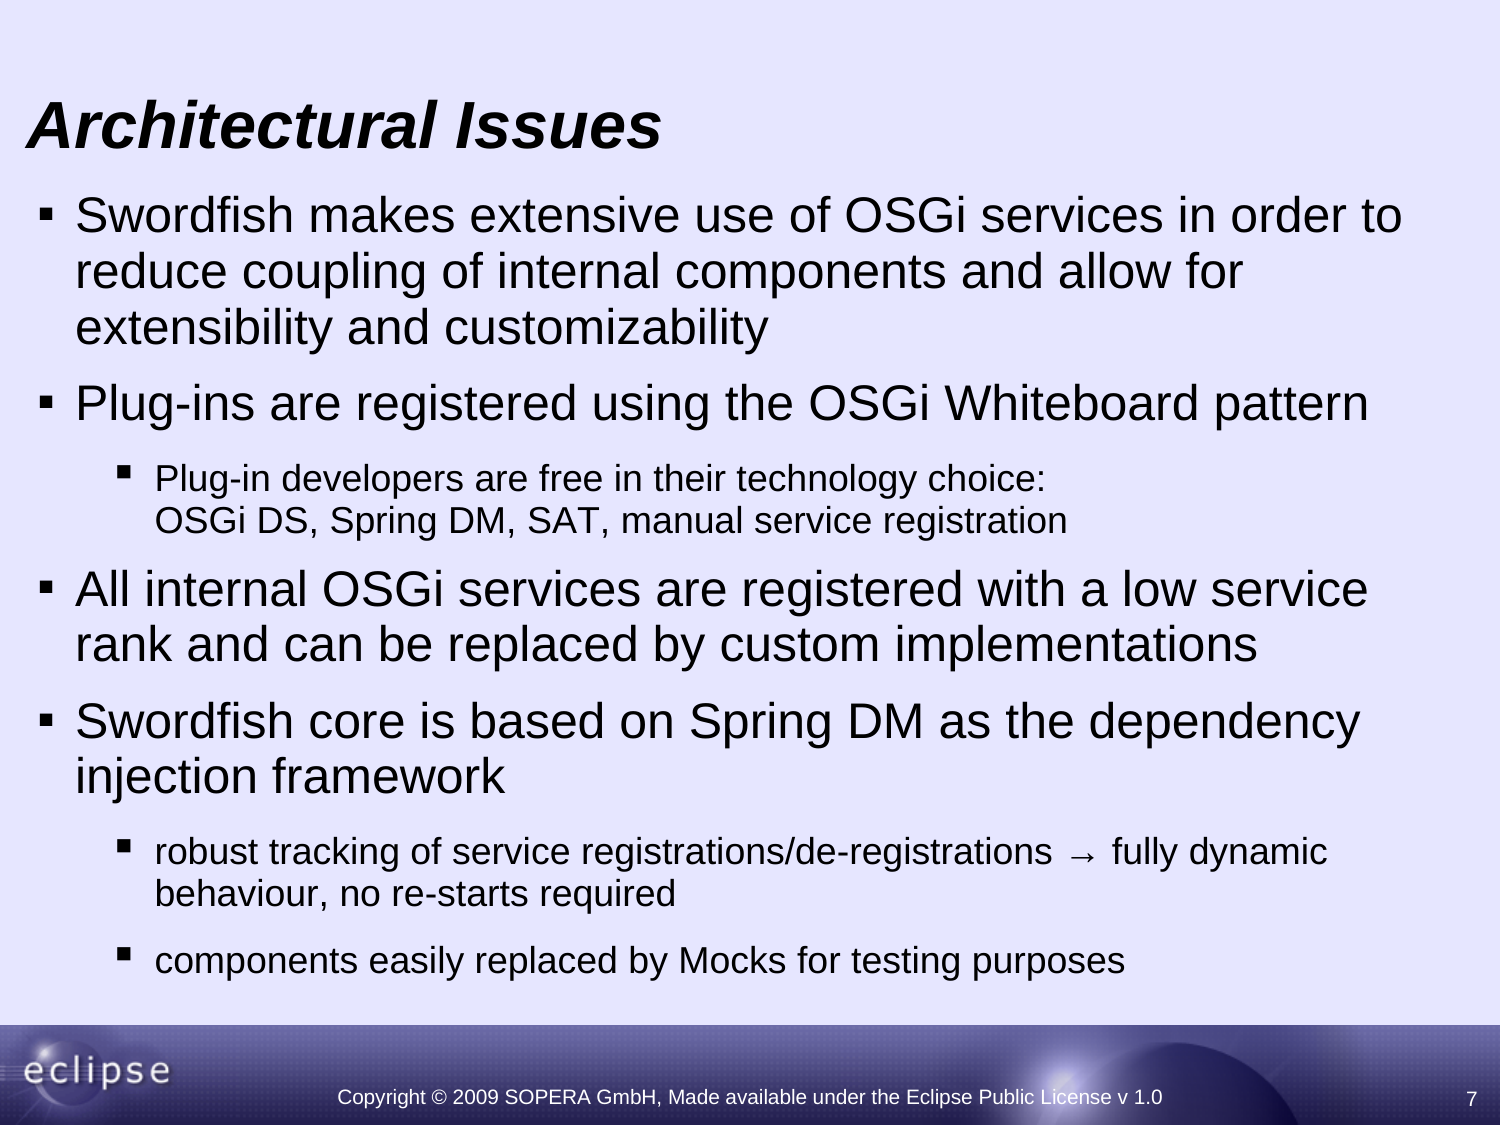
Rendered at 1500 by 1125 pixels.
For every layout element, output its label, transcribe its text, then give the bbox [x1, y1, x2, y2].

list Swordfish makes extensive use of OSGi services in order to reduce coupling of internal components and allow for extensibility and customizability Plug-ins are registered using the OSGi Whiteboard pattern Plug-in developers are free in their technology choice: OSGi DS, Spring DM, SAT, manual service registration All internal OSGi services are registered with a low service rank and can be replaced by custom implementations Swordfish core is based on Spring DM as the dependency injection framework robust tracking of service registrations/de-registrations → fully dynamic behaviour, no re-starts required components easily replaced by Mocks for testing purposes [37, 187, 1463, 1021]
title Architectural Issues [26, 84, 1474, 172]
picture [0, 1025, 1500, 1125]
